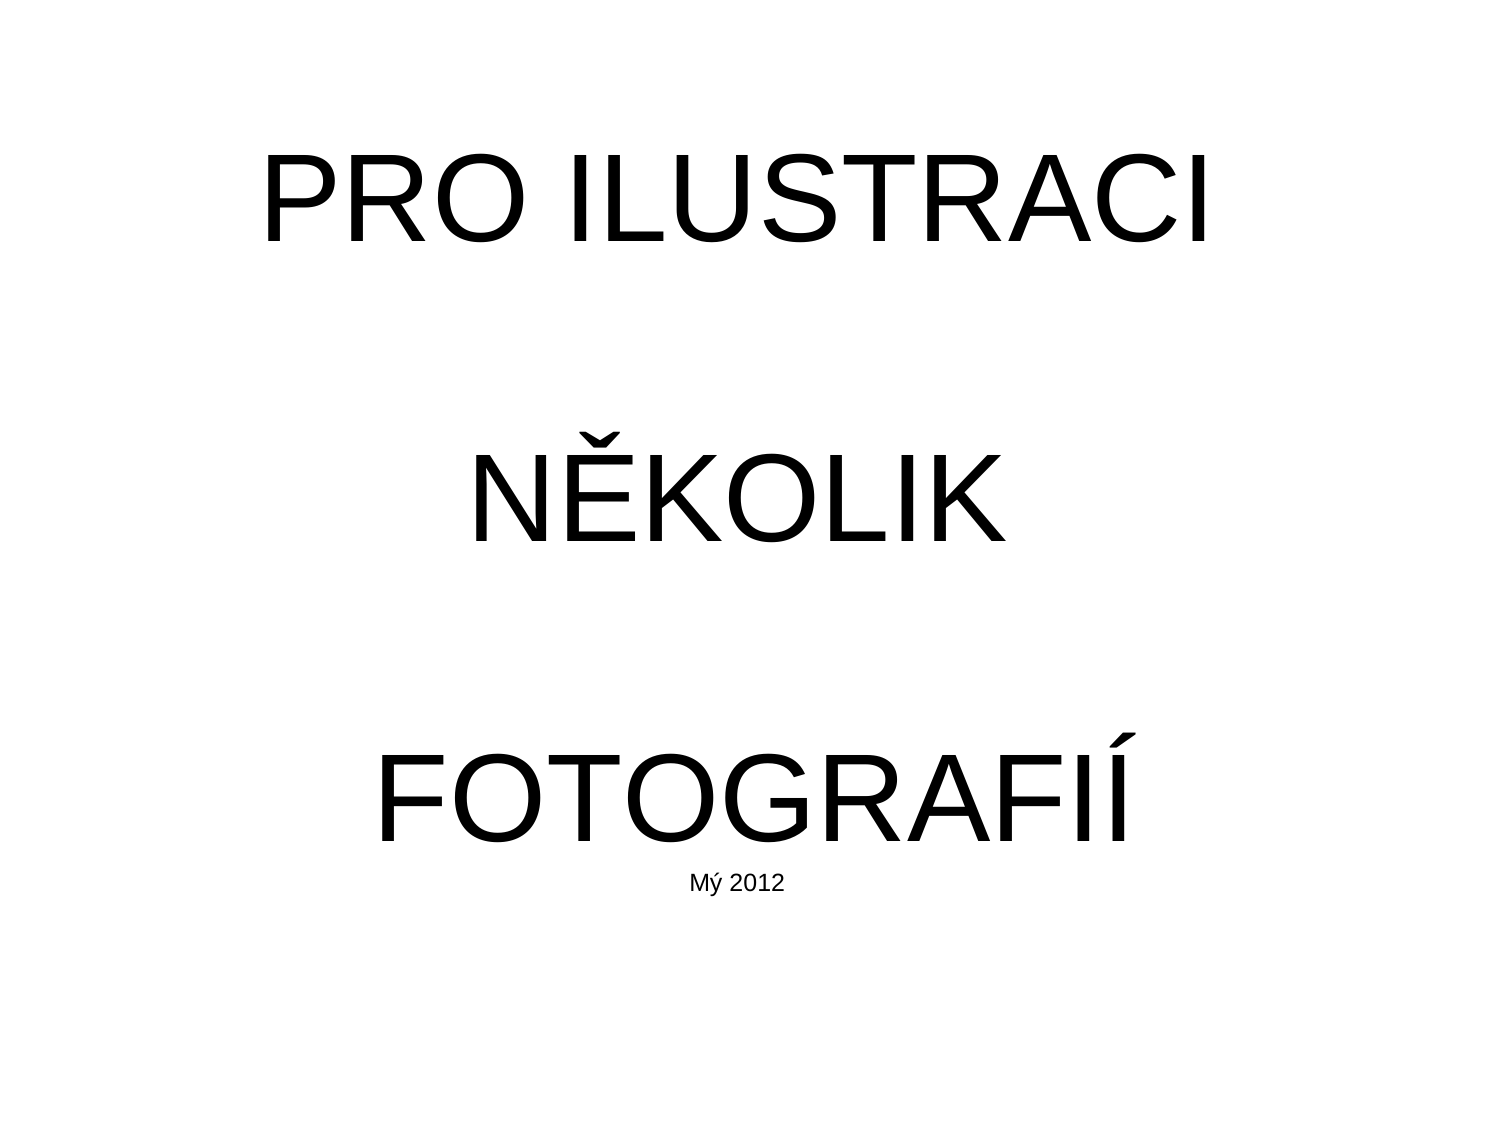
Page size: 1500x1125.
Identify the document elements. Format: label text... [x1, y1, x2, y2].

title PRO ILUSTRACI NĚKOLIK FOTOGRAFIÍ Mý 2012 [37, 87, 1438, 926]
